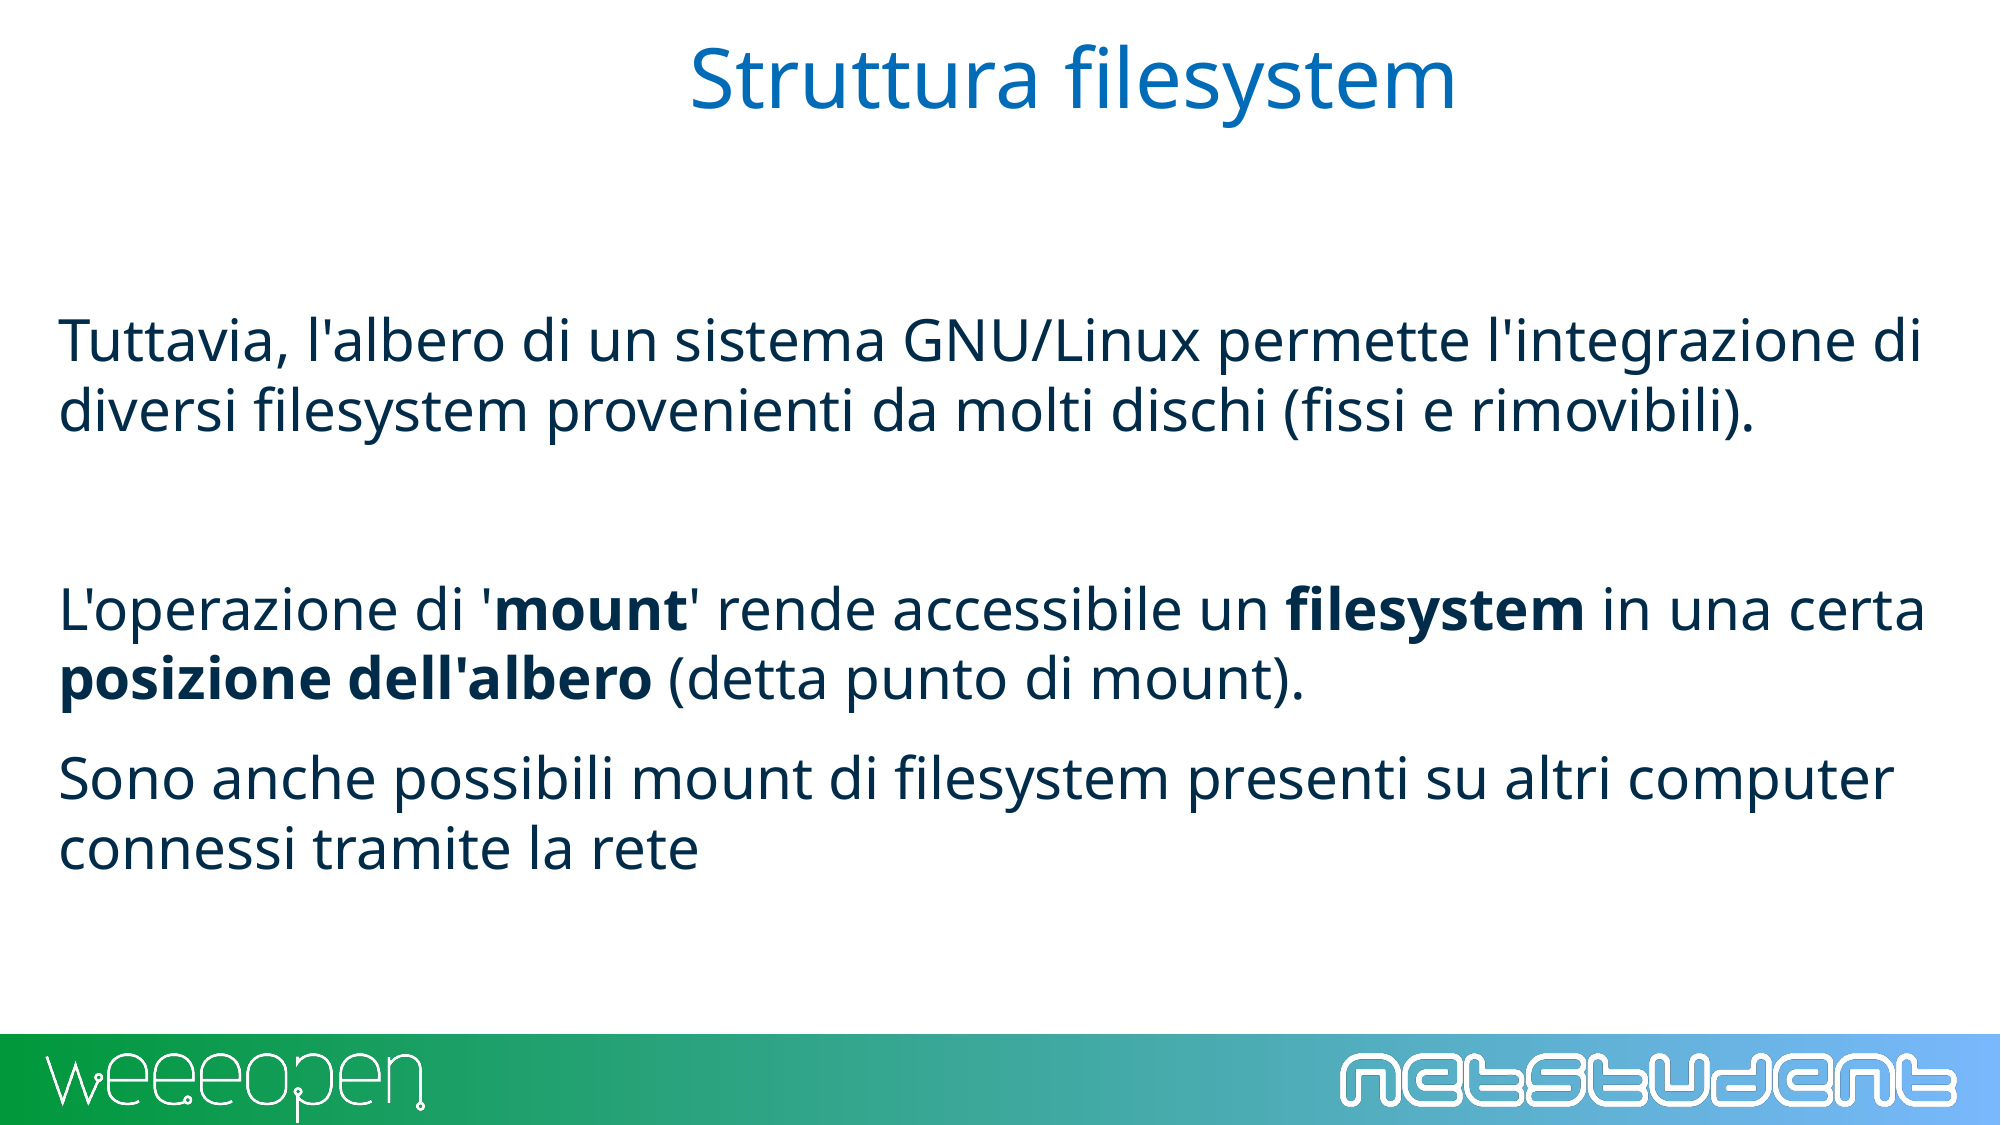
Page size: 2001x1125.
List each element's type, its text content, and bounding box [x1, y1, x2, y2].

picture [45, 1053, 425, 1123]
list Tuttavia, l'albero di un sistema GNU/Linux permette l'integrazione di diversi filesystem provenienti da molti dischi (fissi e rimovibili). L'operazione di 'mount' rende accessibile un filesystem in una certa posizione dell'albero (detta punto di mount). Sono anche possibili mount di filesystem presenti su altri computer connessi tramite la rete [43, 295, 1959, 1010]
picture [1340, 1053, 1957, 1107]
title Struttura filesystem [43, 29, 1959, 247]
